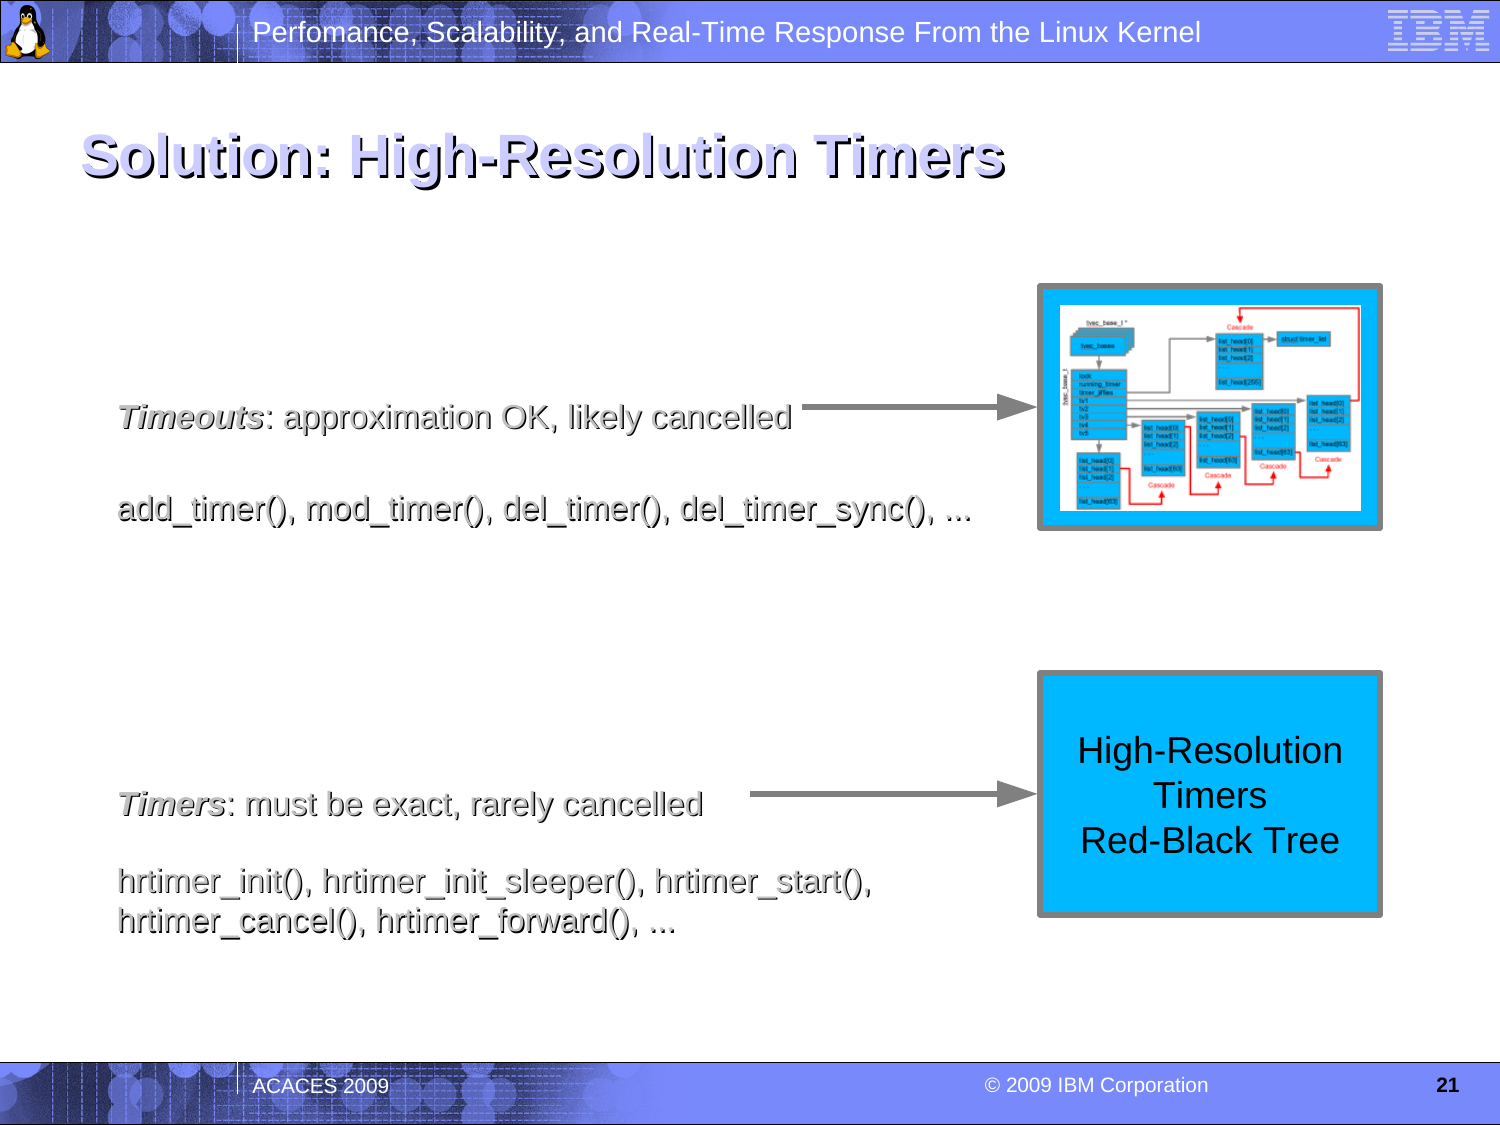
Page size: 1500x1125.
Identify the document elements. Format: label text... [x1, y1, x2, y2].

title Solution: High-Resolution Timers [79, 124, 1433, 192]
text_box add_timer(), mod_timer(), del_timer(), del_timer_sync(), ... [101, 480, 988, 532]
text_box Timeouts: approximation OK, likely cancelled [101, 388, 808, 441]
text_box hrtimer_init(), hrtimer_init_sleeper(), hrtimer_start(), hrtimer_cancel(), hrtimer_forward(), ... [101, 852, 888, 944]
text_box Timers: must be exact, rarely cancelled [101, 775, 719, 828]
picture [1, 1, 1500, 62]
picture [1061, 306, 1360, 510]
picture [0, 1063, 1500, 1124]
text_box [1040, 286, 1381, 528]
text_box High-Resolution Timers Red-Black Tree [1040, 673, 1381, 915]
